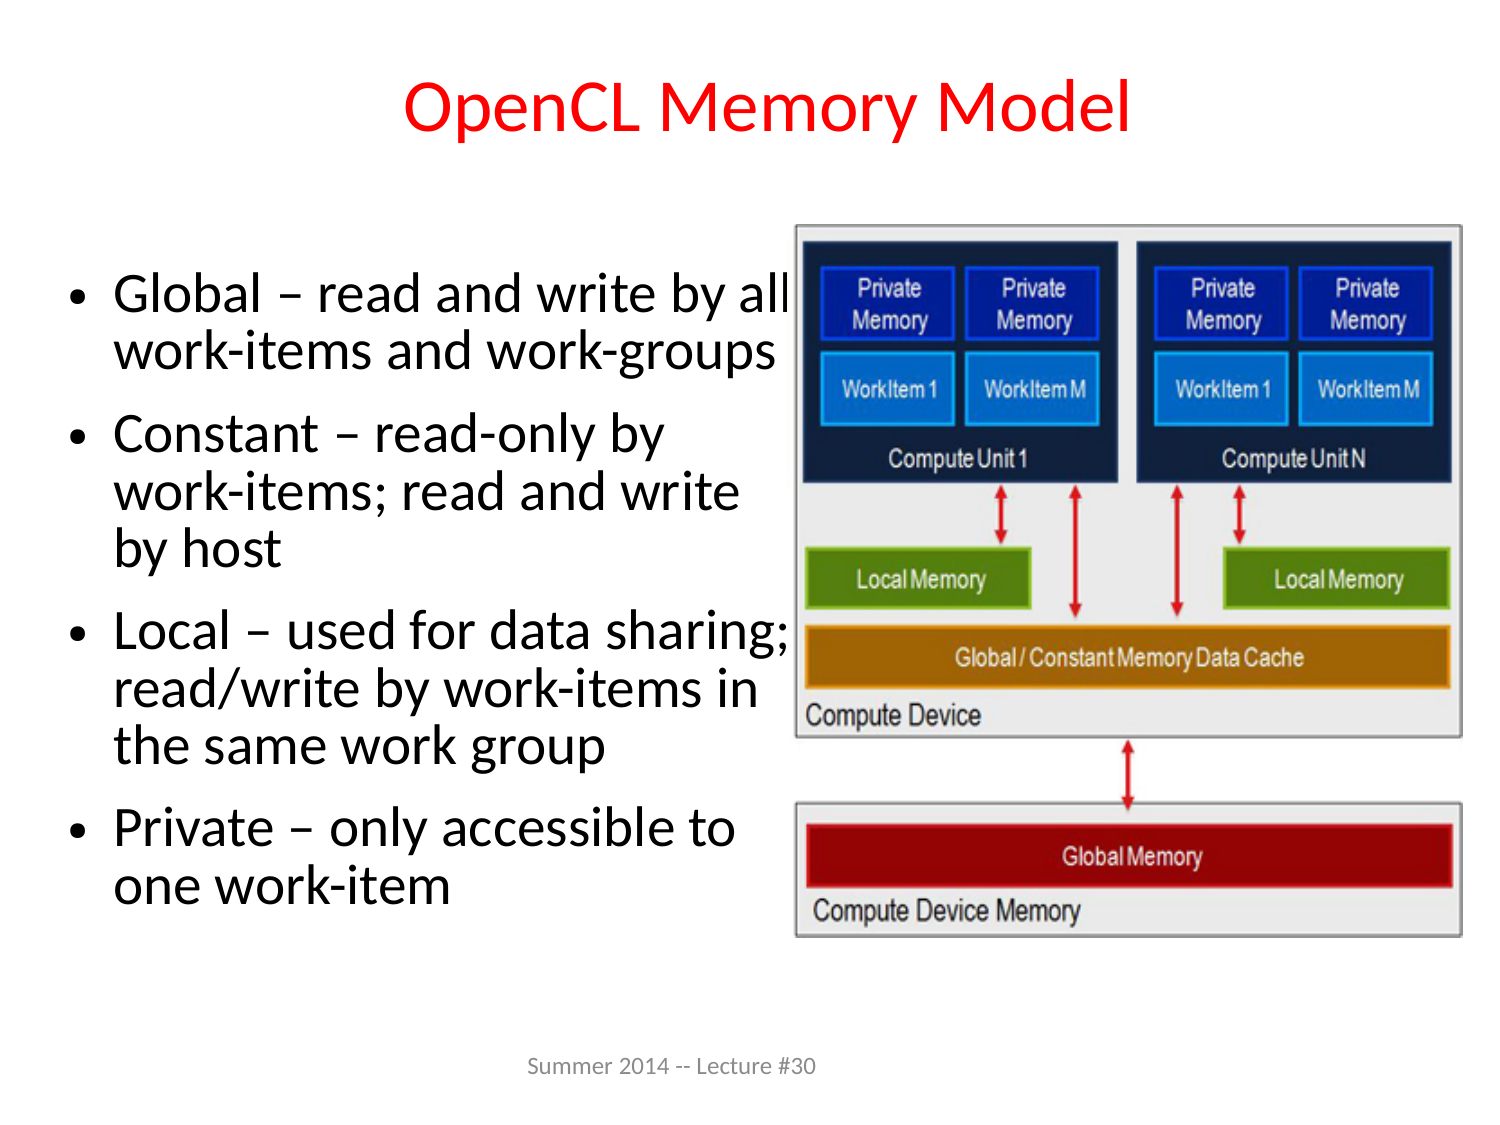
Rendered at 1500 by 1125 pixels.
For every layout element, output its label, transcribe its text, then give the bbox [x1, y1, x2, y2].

title OpenCL Memory Model [75, 37, 1463, 188]
list Global – read and write by all work-items and work-groups Constant – read-only by work-items; read and write by host Local – used for data sharing; read/write by work-items in the same work group Private – only accessible to one work-item [37, 262, 813, 988]
picture [787, 224, 1463, 938]
